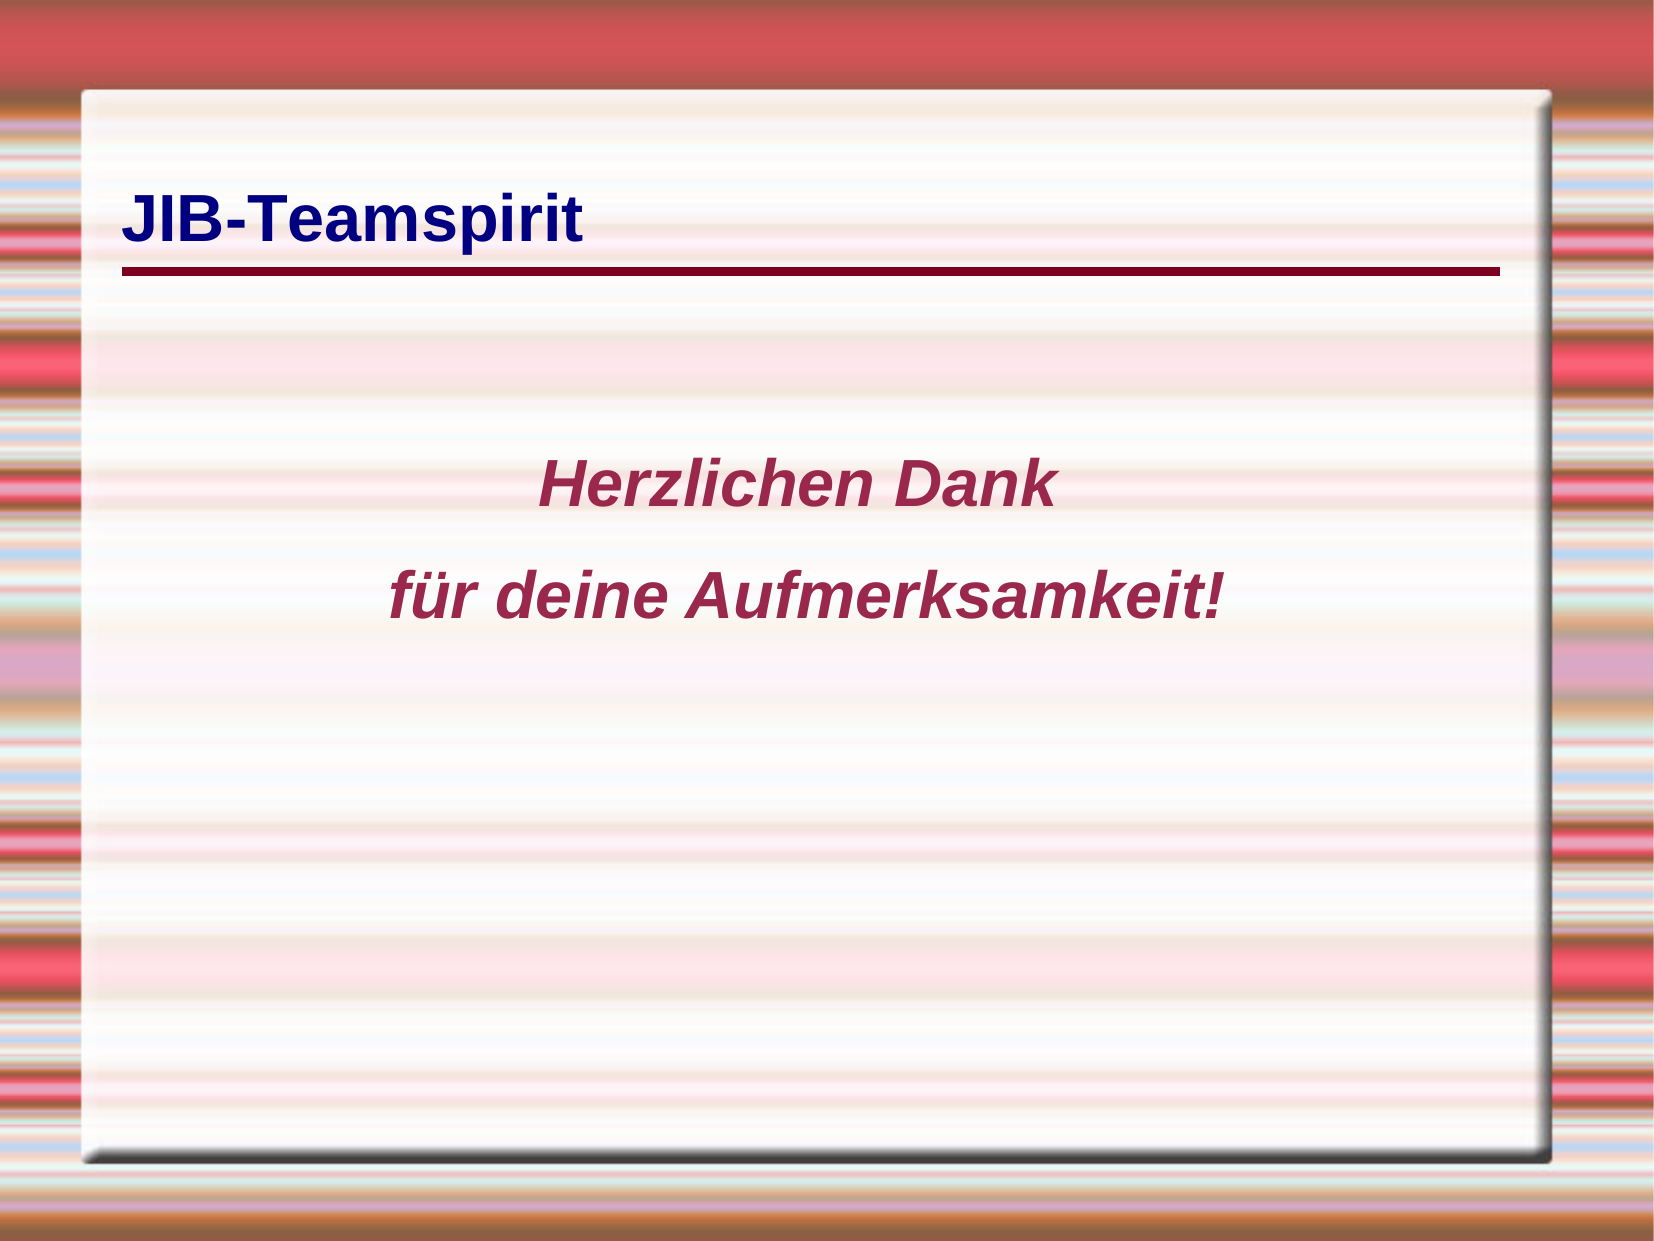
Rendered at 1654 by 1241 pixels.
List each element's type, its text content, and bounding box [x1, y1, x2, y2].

picture [0, 0, 1654, 1241]
text_box Herzlichen Dank für deine Aufmerksamkeit! [118, 400, 1497, 1099]
title JIB-Teamspirit [121, 114, 1534, 322]
